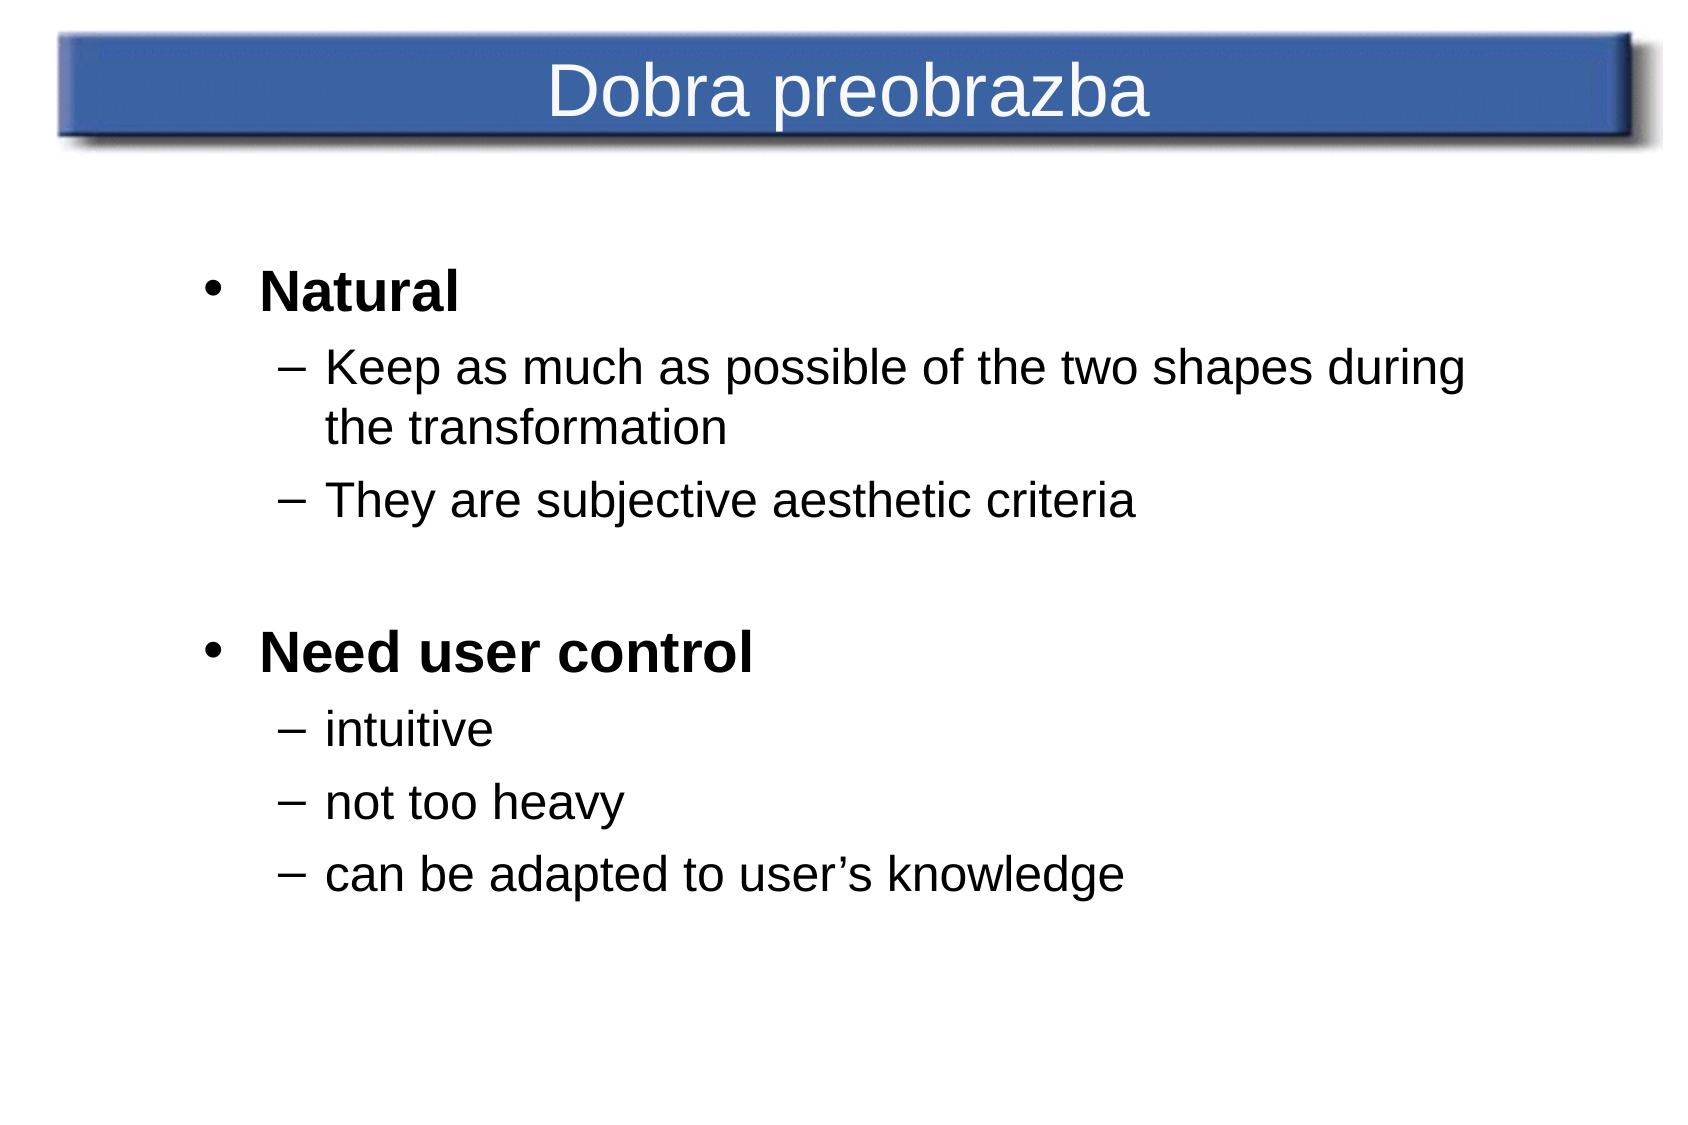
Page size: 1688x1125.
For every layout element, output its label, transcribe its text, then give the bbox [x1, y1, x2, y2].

picture [56, 29, 1663, 156]
title Dobra preobrazba [188, 23, 1509, 149]
list Natural Keep as much as possible of the two shapes during the transformation They are subjective aesthetic criteria Need user control intuitive not too heavy can be adapted to user’s knowledge [188, 245, 1500, 1013]
